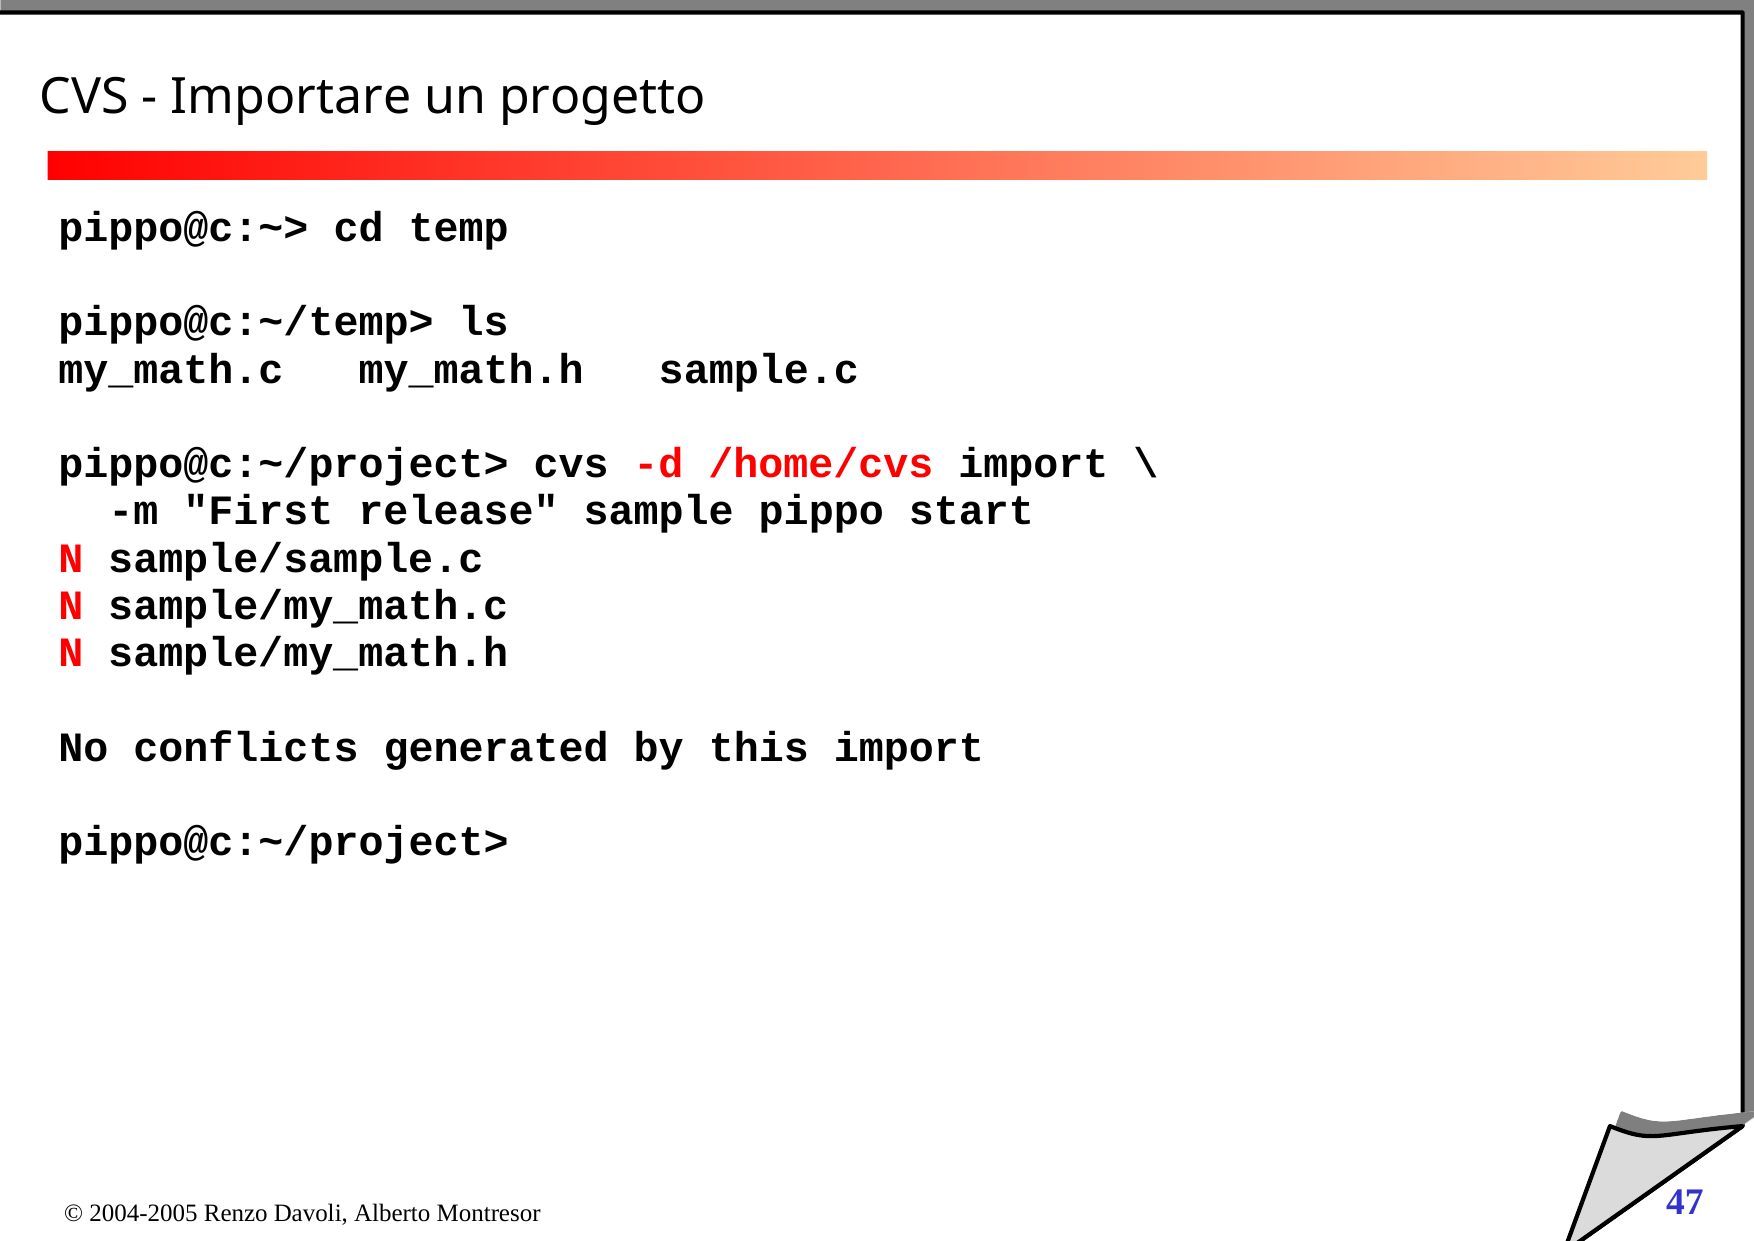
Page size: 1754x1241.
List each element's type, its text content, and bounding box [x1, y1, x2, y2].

title CVS - Importare un progetto [40, 49, 1714, 144]
list pippo@c:~> cd temp pippo@c:~/temp> ls my_math.c my_math.h sample.c pippo@c:~/project> cvs -d /home/cvs import \ -m "First release" sample pippo start N sample/sample.c N sample/my_math.c N sample/my_math.h No conflicts generated by this import pippo@c:~/project> [58, 206, 1754, 1095]
